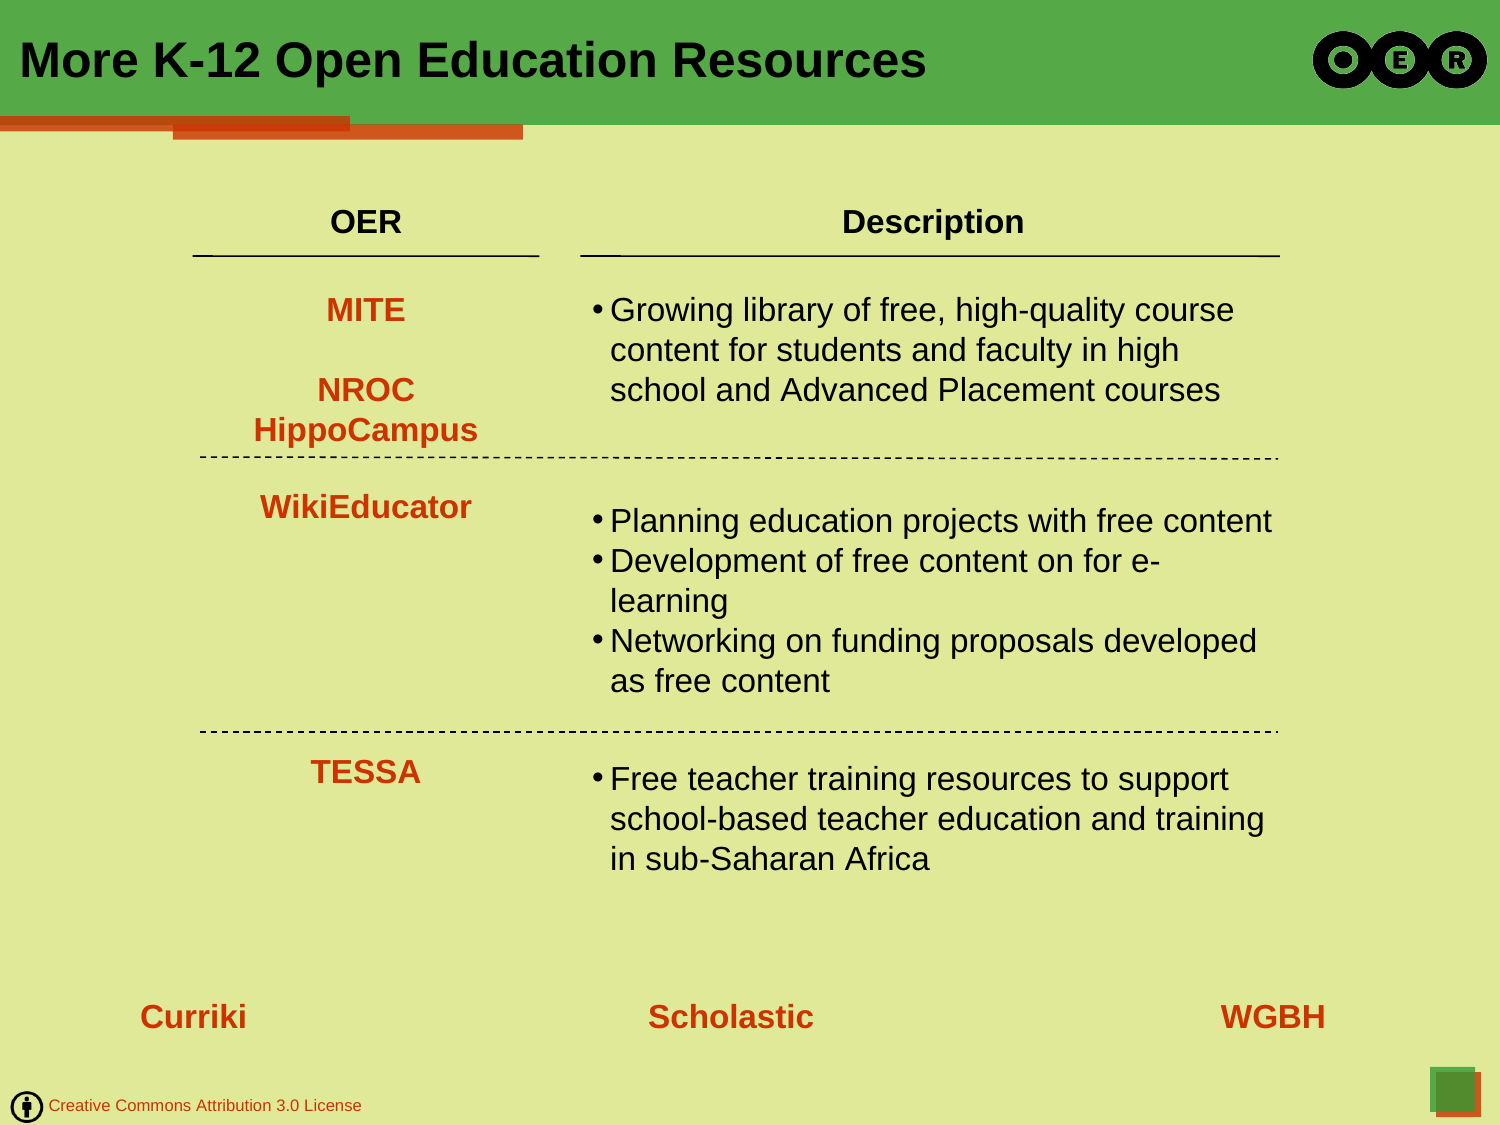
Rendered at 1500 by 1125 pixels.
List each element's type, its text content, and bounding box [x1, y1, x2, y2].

text_box Growing library of free, high-quality course content for students and faculty in high school and Advanced Placement courses [577, 280, 1290, 417]
text_box OER [189, 192, 543, 249]
picture [1306, 31, 1494, 94]
text_box Description [577, 192, 1290, 249]
text_box Free teacher training resources to support school-based teacher education and training in sub-Saharan Africa [577, 749, 1290, 885]
picture [7, 1088, 46, 1125]
text_box WGBH [1171, 987, 1375, 1043]
text_box Planning education projects with free content Development of free content on for e-learning Networking on funding proposals developed as free content [577, 491, 1290, 707]
text_box TESSA [189, 742, 543, 799]
text_box MITE NROC HippoCampus [189, 280, 543, 457]
text_box WikiEducator [189, 477, 543, 533]
text_box Scholastic [474, 987, 988, 1043]
text_box More K-12 Open Education Resources [4, 27, 1293, 97]
text_box Curriki [62, 987, 325, 1043]
